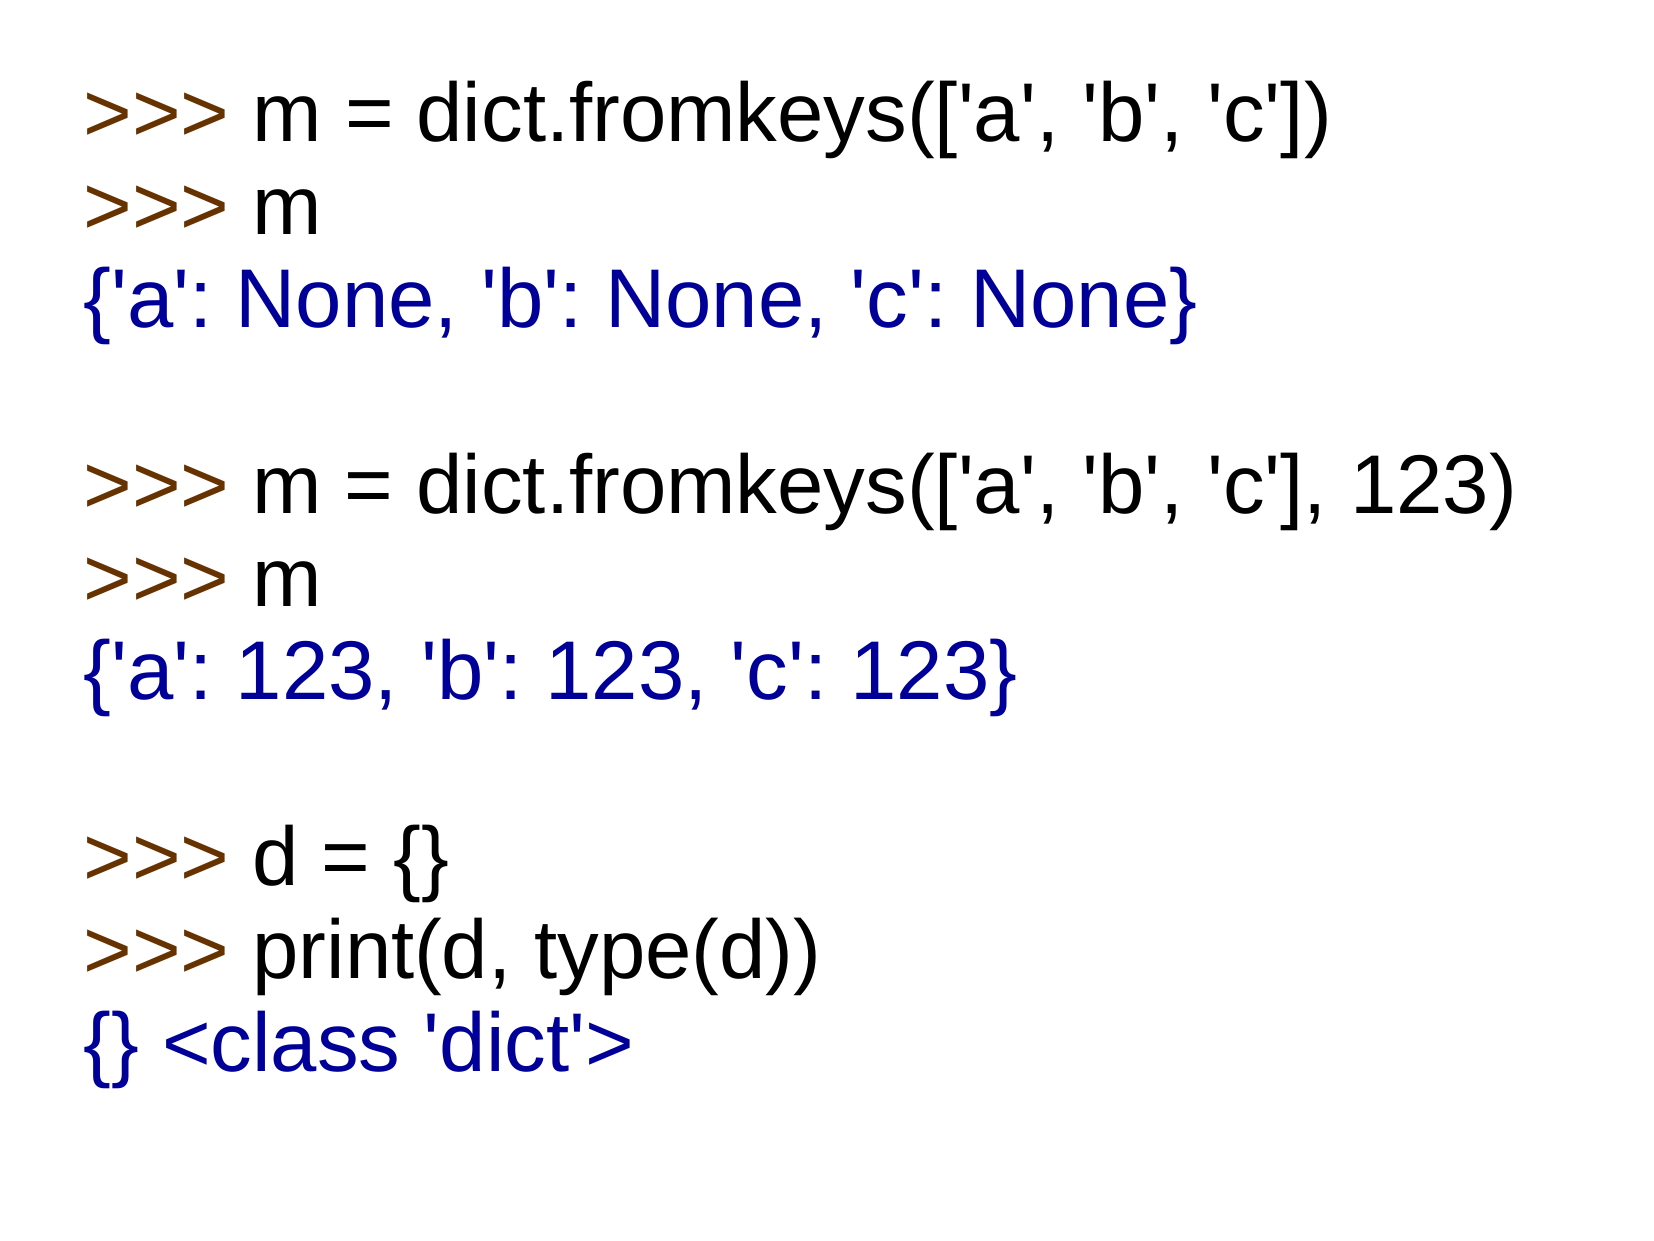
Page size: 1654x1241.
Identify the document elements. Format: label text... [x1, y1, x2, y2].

text_box >>> m = dict.fromkeys(['a', 'b', 'c']) >>> m {'a': None, 'b': None, 'c': None} >>> m = dict.fromkeys(['a', 'b', 'c'], 123) >>> m {'a': 123, 'b': 123, 'c': 123} >>> d = {} >>> print(d, type(d)) {} <class 'dict'> [69, 59, 1536, 1098]
